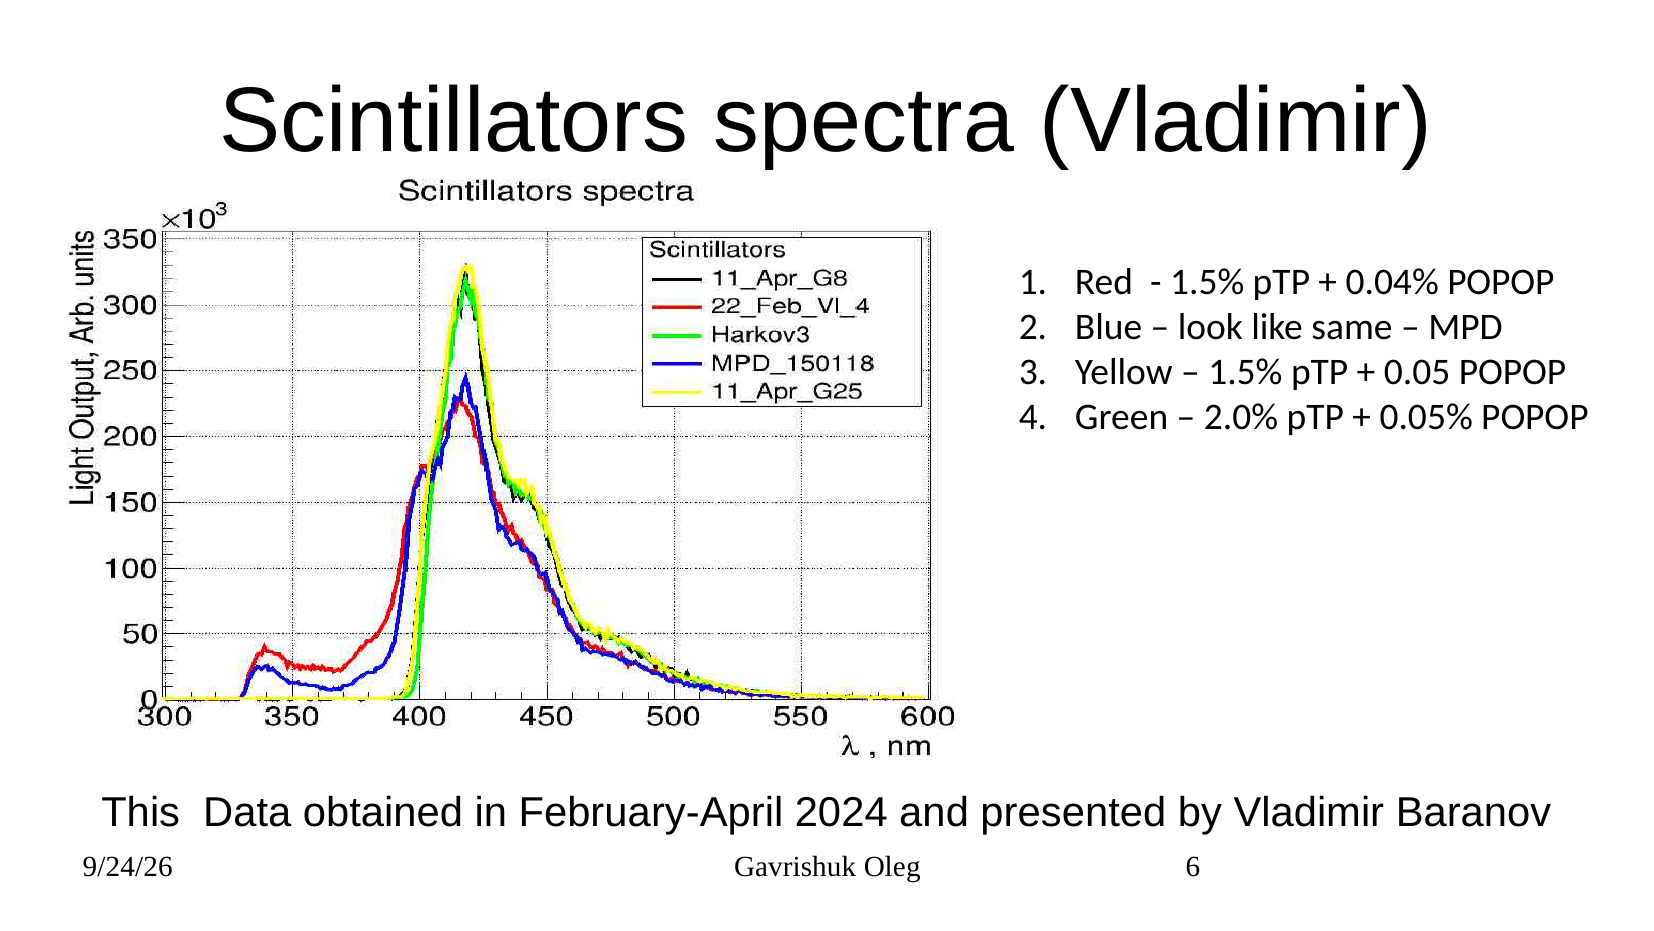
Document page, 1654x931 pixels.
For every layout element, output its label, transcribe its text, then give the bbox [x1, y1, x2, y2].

subtitle This Data obtained in February-April 2024 and presented by Vladimir Baranov [82, 772, 1571, 848]
text_box [1185, 847, 1571, 912]
text_box Gavrishuk Oleg [565, 847, 1090, 912]
picture [67, 172, 1027, 758]
text_box Red - 1.5% pTP + 0.04% POPOP Blue – look like same – MPD Yellow – 1.5% pTP + 0.05 POPOP Green – 2.0% pTP + 0.05% POPOP [1003, 249, 1619, 447]
text_box 11/25/2024 [82, 847, 468, 912]
title Scintillators spectra (Vladimir) [82, 37, 1571, 193]
